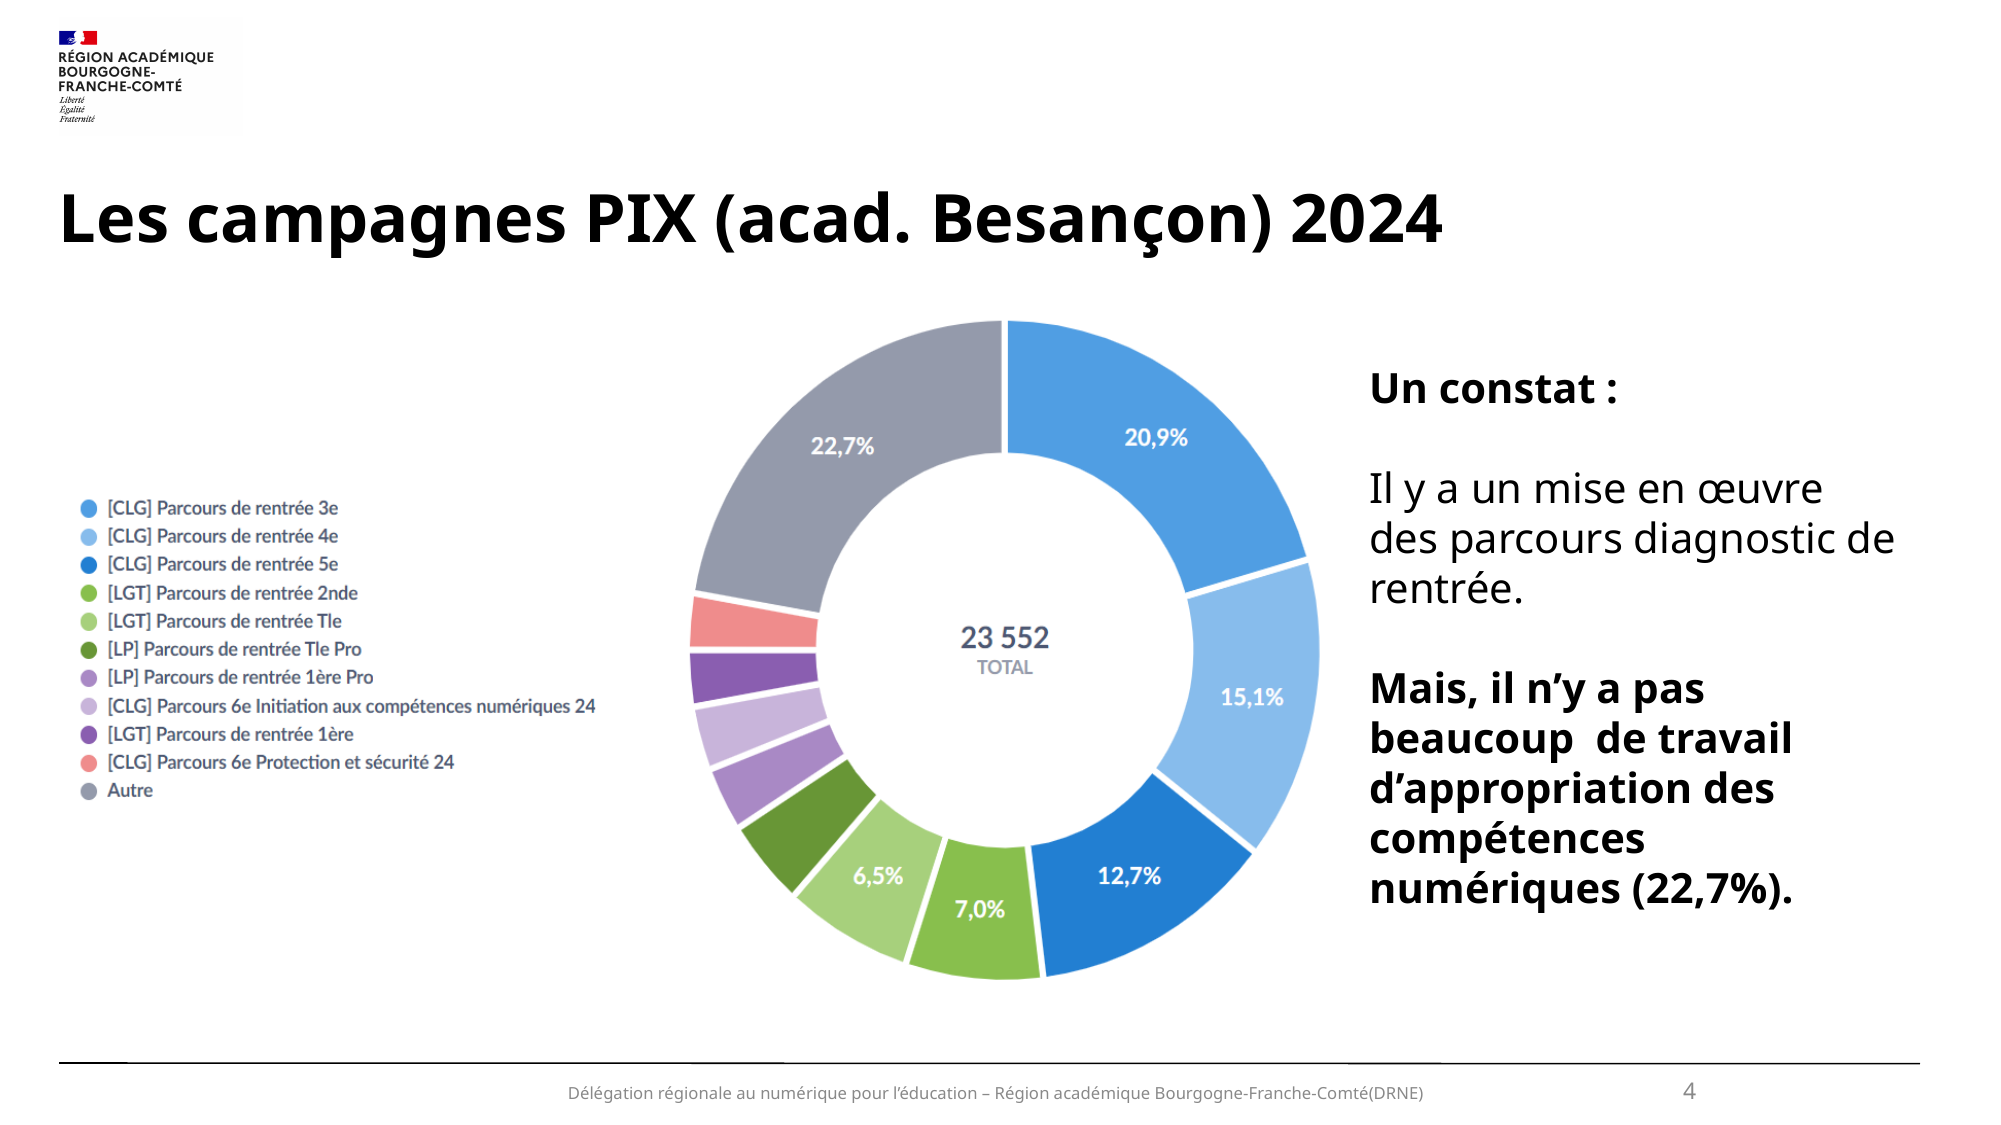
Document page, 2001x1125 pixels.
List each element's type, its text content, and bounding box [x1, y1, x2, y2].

text_box Délégation régionale au numérique pour l’éducation – Région académique Bourgogne-Franche-Comté(DRNE) [546, 1063, 1432, 1122]
text_box 4 [1683, 1080, 1919, 1122]
text_box Un constat : Il y a un mise en œuvre des parcours diagnostic de rentrée. Mais, il n’y a pas beaucoup de travail d’appropriation des compétences numériques (22,7%). [1354, 354, 1919, 1080]
picture [59, 310, 1329, 994]
title Les campagnes PIX (acad. Besançon) 2024 [59, 147, 1919, 295]
